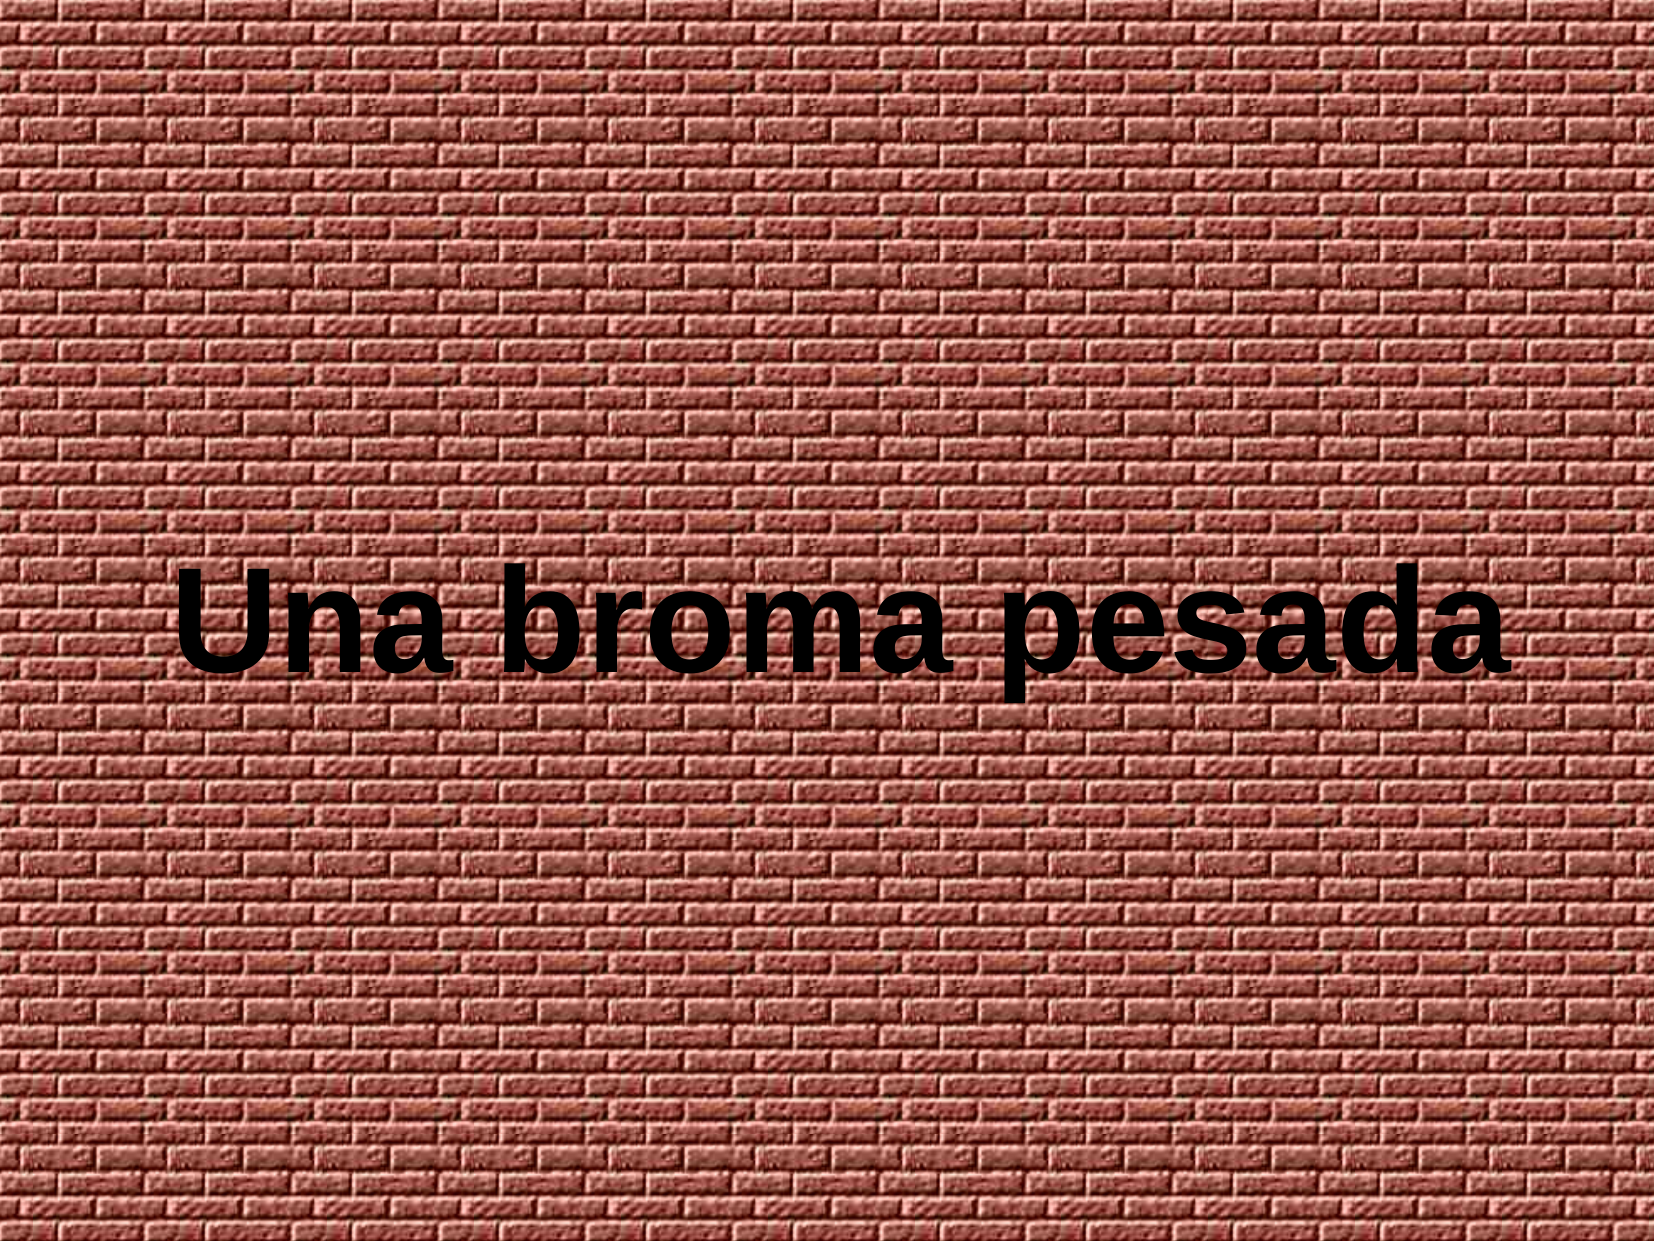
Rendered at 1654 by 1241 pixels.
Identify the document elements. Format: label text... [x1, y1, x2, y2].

title Una broma pesada [0, 0, 1654, 1241]
